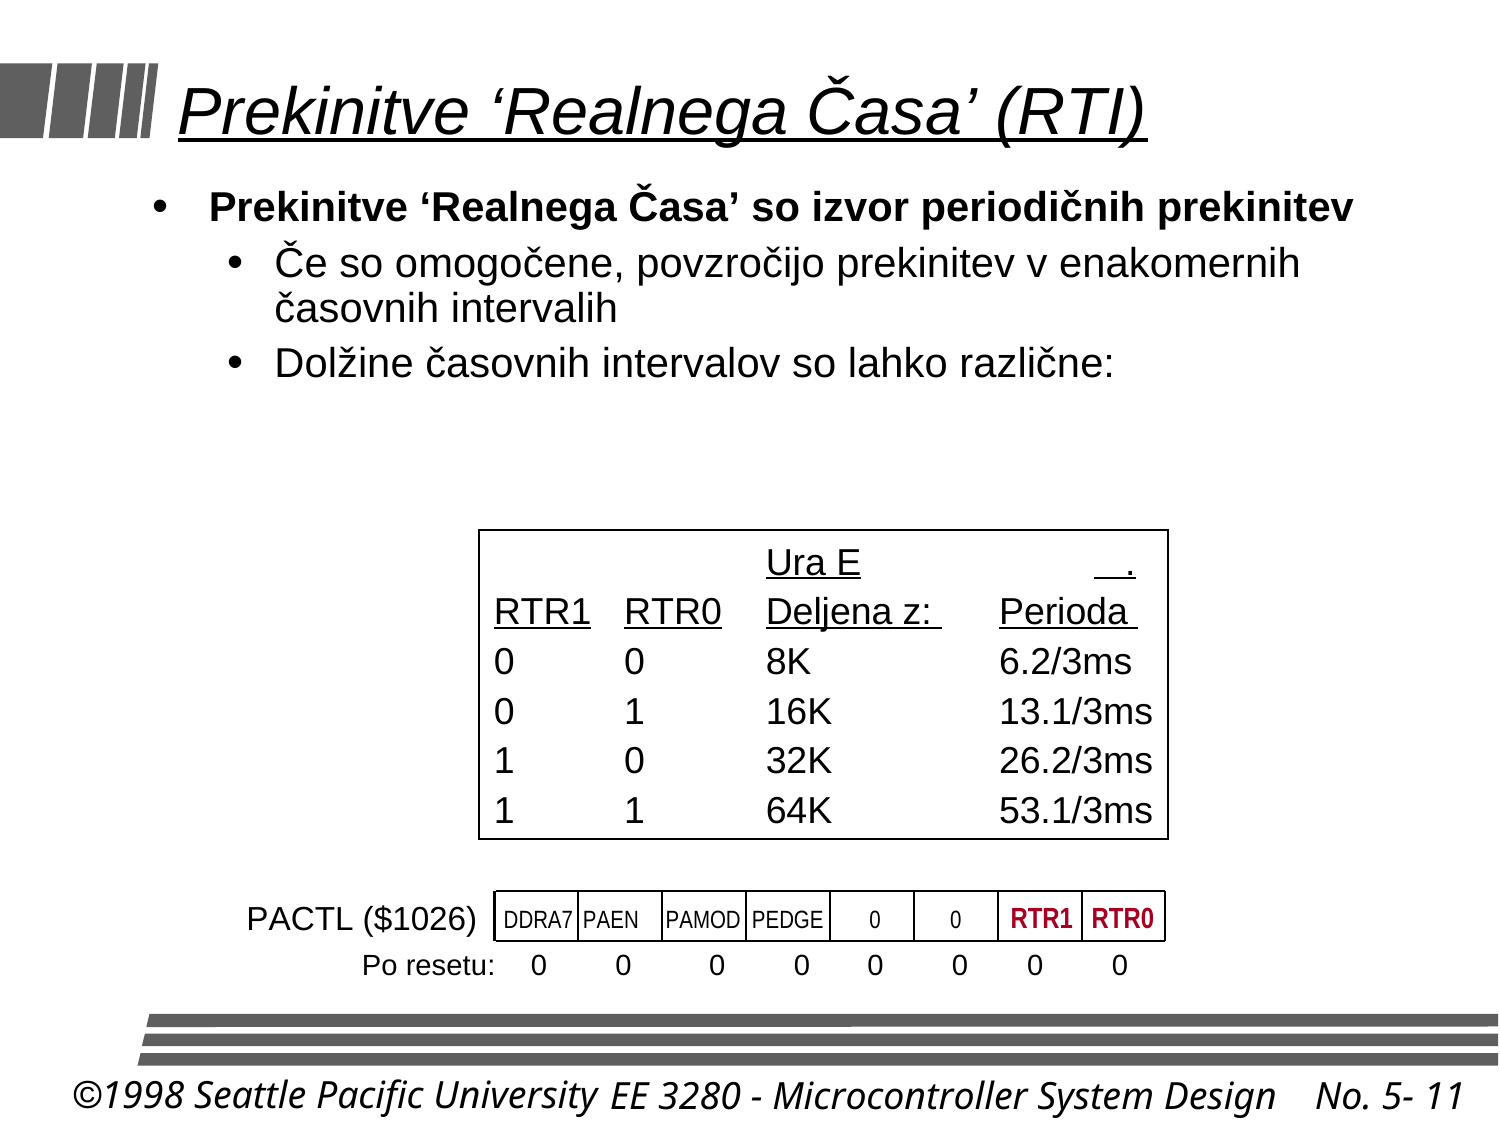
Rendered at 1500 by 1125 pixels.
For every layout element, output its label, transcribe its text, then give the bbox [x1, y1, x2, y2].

list Prekinitve ‘Realnega Časa’ so izvor periodičnih prekinitev Če so omogočene, povzročijo prekinitev v enakomernih časovnih intervalih Dolžine časovnih intervalov so lahko različne: [137, 178, 1486, 395]
text_box Ura E . RTR1 RTR0 Deljena z: Perioda 0 0 8K 6.2/3ms 0 1 16K 13.1/3ms 1 0 32K 26.2/3ms 1 1 64K 53.1/3ms [478, 529, 1169, 839]
text_box Po resetu: 0 0 0 0 0 0 0 0 [347, 938, 1144, 990]
text_box PAMOD [729, 913, 737, 926]
text_box PACTL ($1026) [231, 889, 493, 945]
text_box DDRA7 [493, 895, 568, 938]
text_box PAMOD [650, 895, 737, 941]
text_box PEDGE [737, 895, 839, 941]
text_box 0 [854, 895, 896, 941]
text_box RTR0 [1076, 891, 1170, 943]
title Prekinitve ‘Realnega Časa’ (RTI) [162, 60, 1498, 156]
text_box PAEN [568, 895, 650, 941]
text_box RTR1 [995, 891, 1076, 943]
text_box 0 [935, 895, 977, 941]
